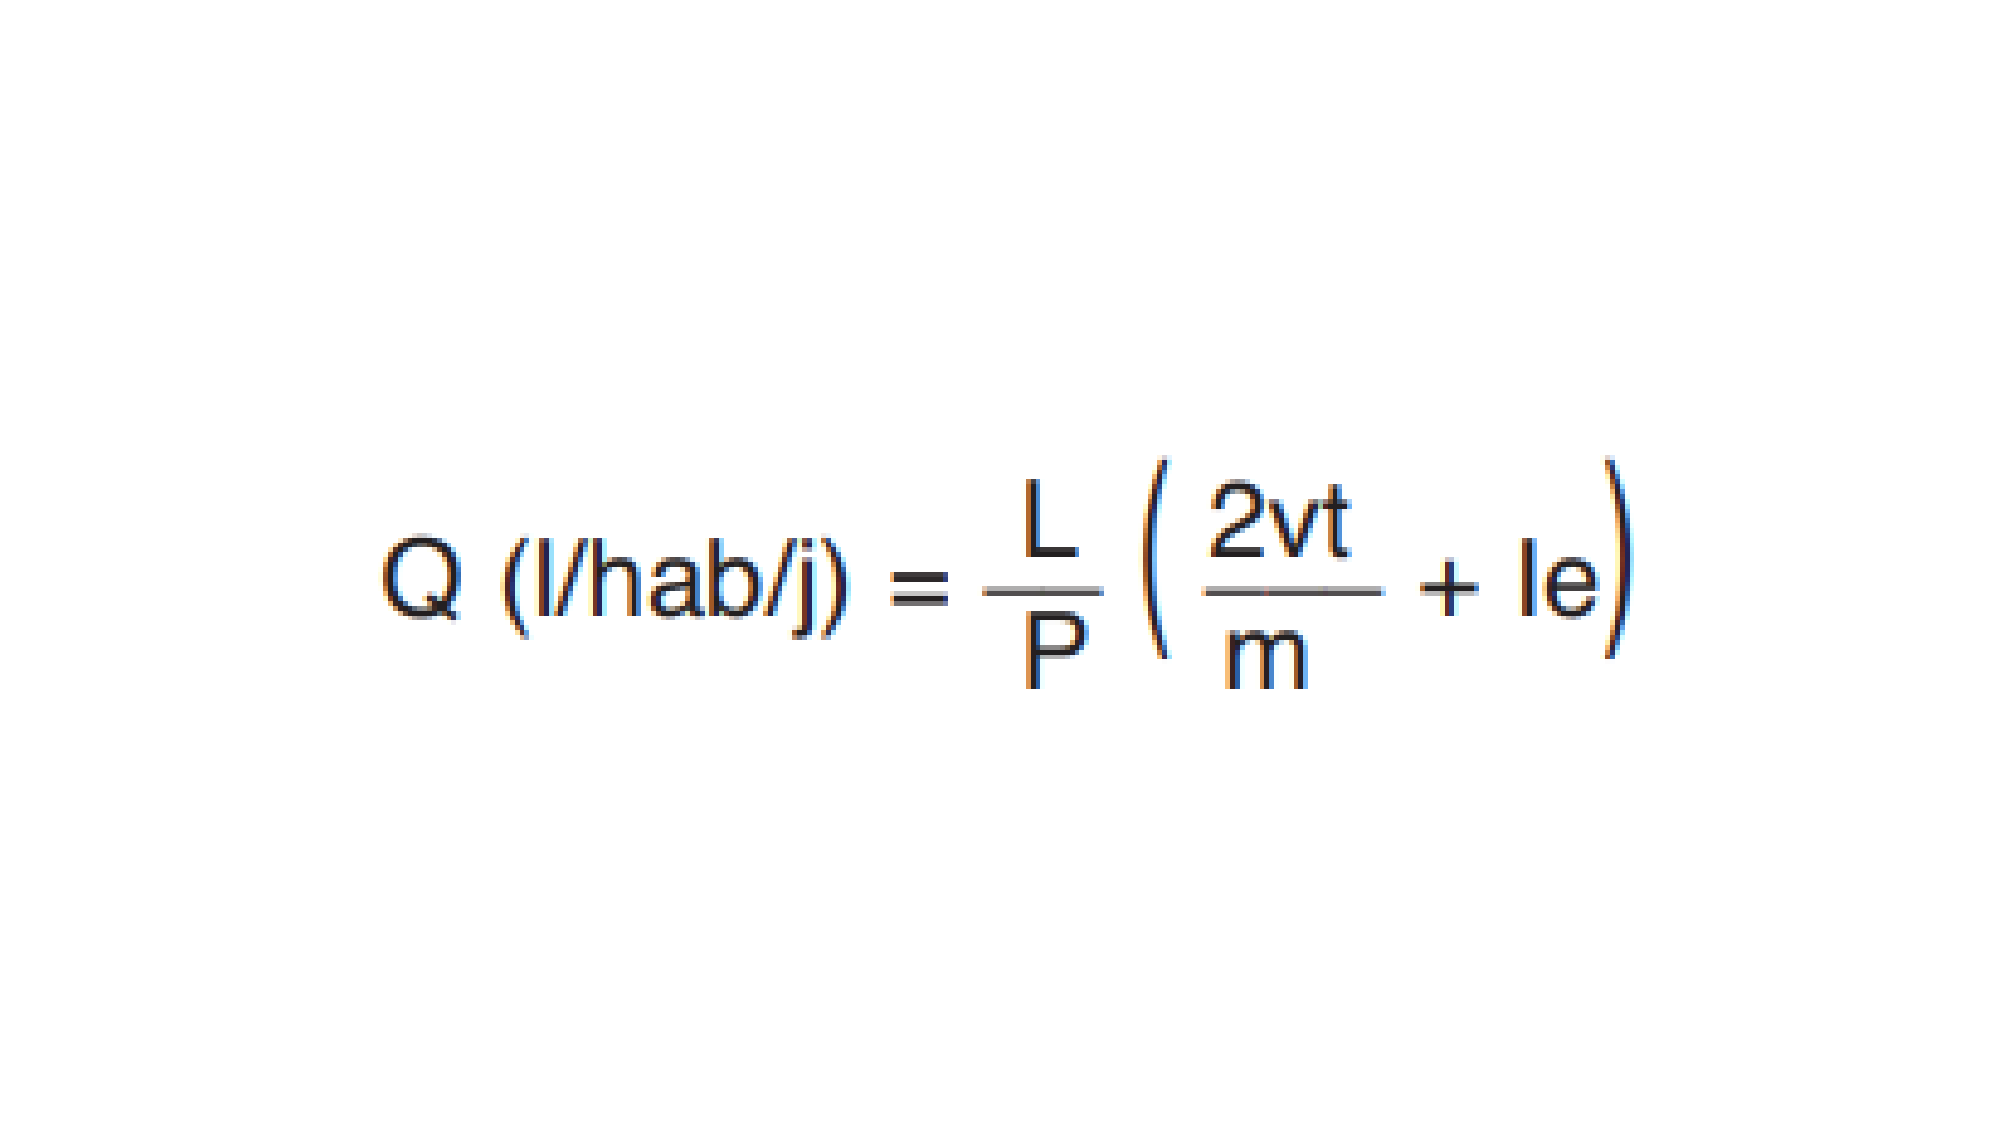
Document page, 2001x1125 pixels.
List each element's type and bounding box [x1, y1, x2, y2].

picture [189, 436, 1742, 728]
